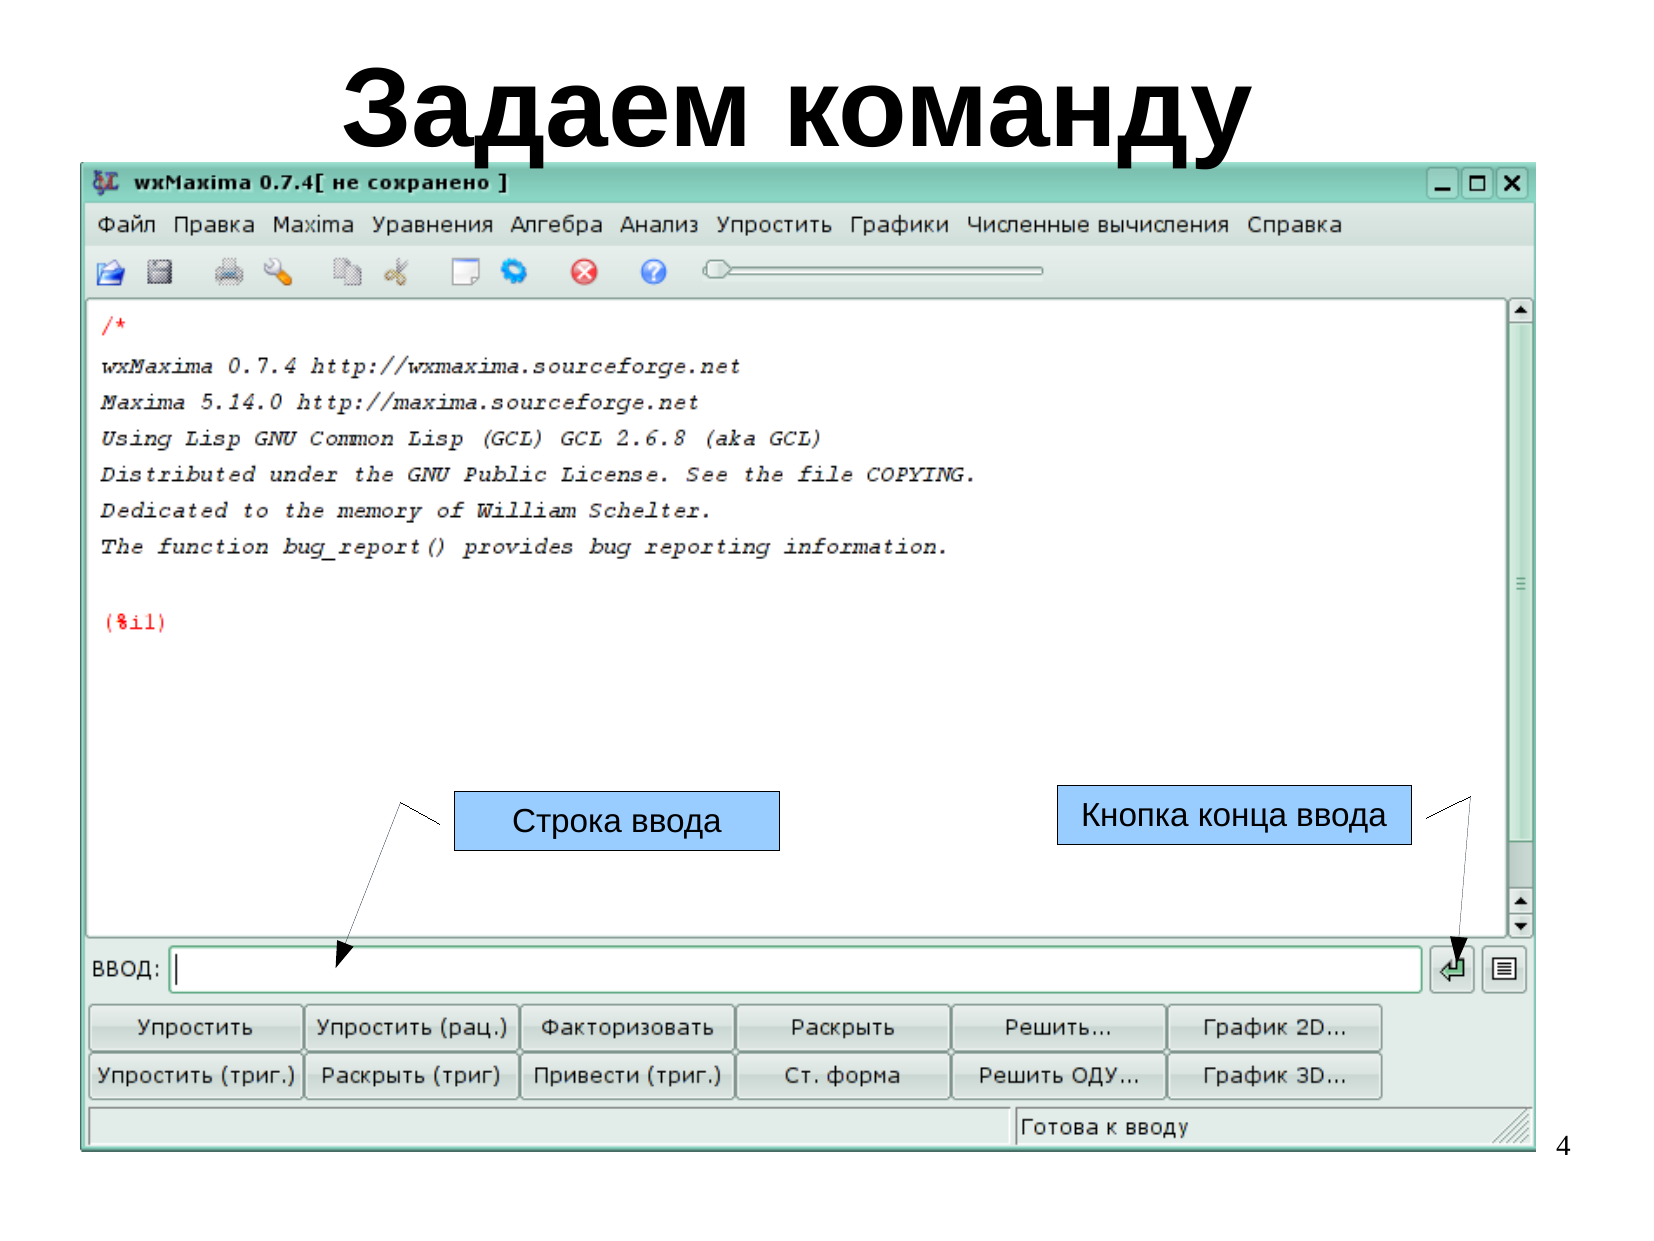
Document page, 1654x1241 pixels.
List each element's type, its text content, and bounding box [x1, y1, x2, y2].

text_box Задаем команду [29, 36, 1565, 178]
picture [80, 178, 1536, 1152]
text_box Строка ввода [455, 791, 780, 850]
text_box Кнопка конца ввода [1057, 785, 1411, 845]
